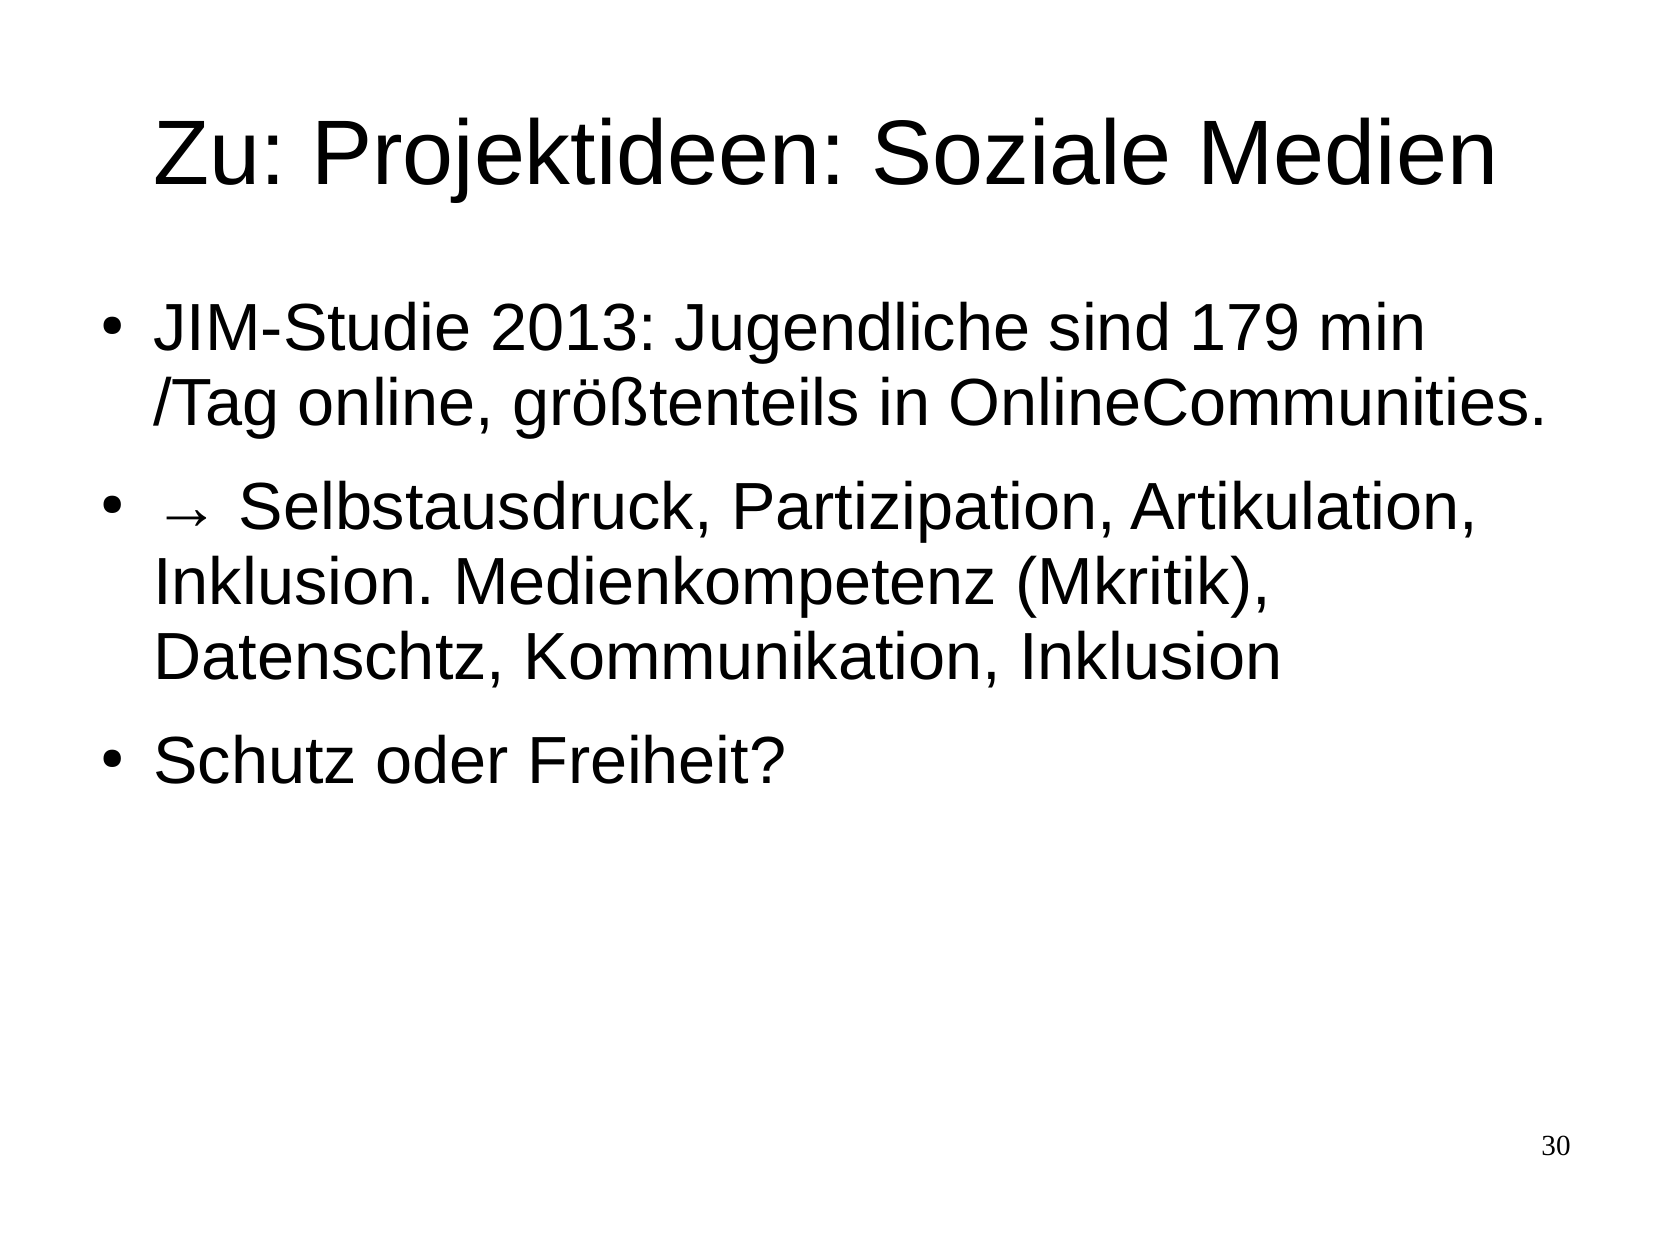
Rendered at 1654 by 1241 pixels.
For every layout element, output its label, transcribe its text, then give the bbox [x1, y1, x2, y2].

list JIM-Studie 2013: Jugendliche sind 179 min /Tag online, größtenteils in OnlineCommunities. → Selbstausdruck, Partizipation, Artikulation, Inklusion. Medienkompetenz (Mkritik), Datenschtz, Kommunikation, Inklusion Schutz oder Freiheit? [82, 290, 1571, 1010]
title Zu: Projektideen: Soziale Medien [82, 49, 1571, 257]
